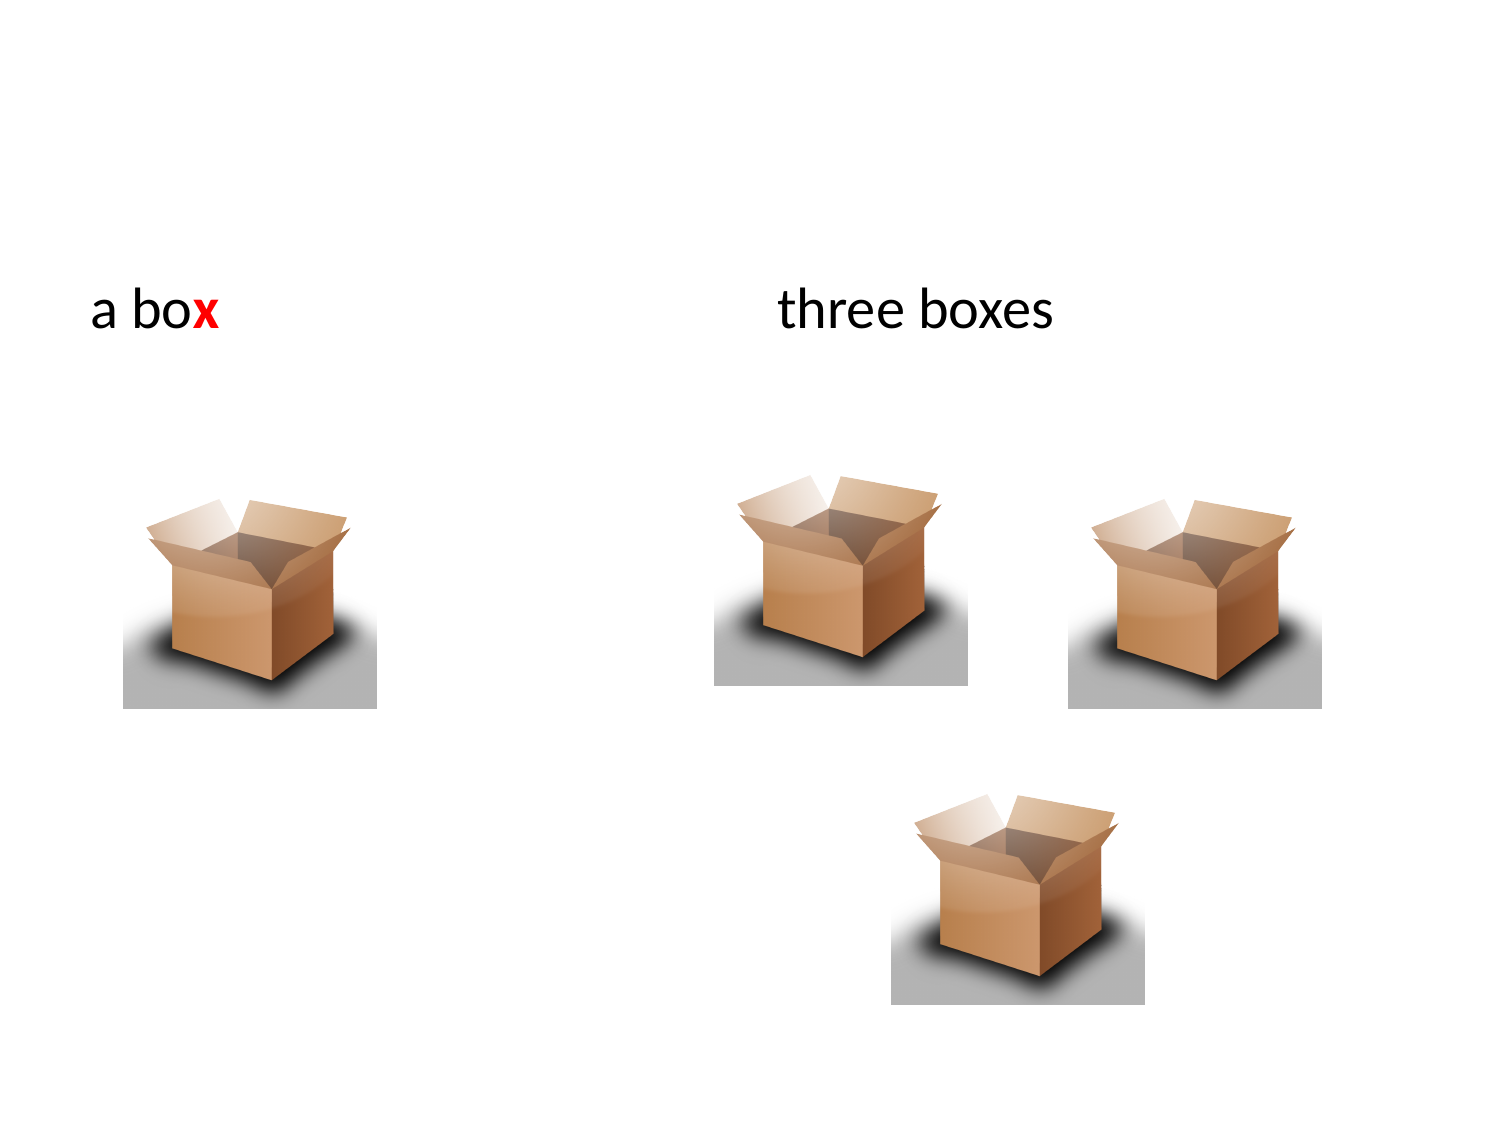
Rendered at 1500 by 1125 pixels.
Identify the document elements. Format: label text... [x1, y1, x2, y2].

picture [1068, 456, 1322, 709]
picture [714, 432, 968, 686]
picture [123, 456, 377, 709]
picture [891, 751, 1145, 1005]
list a box [75, 262, 738, 1005]
list three boxes [762, 262, 1426, 1005]
